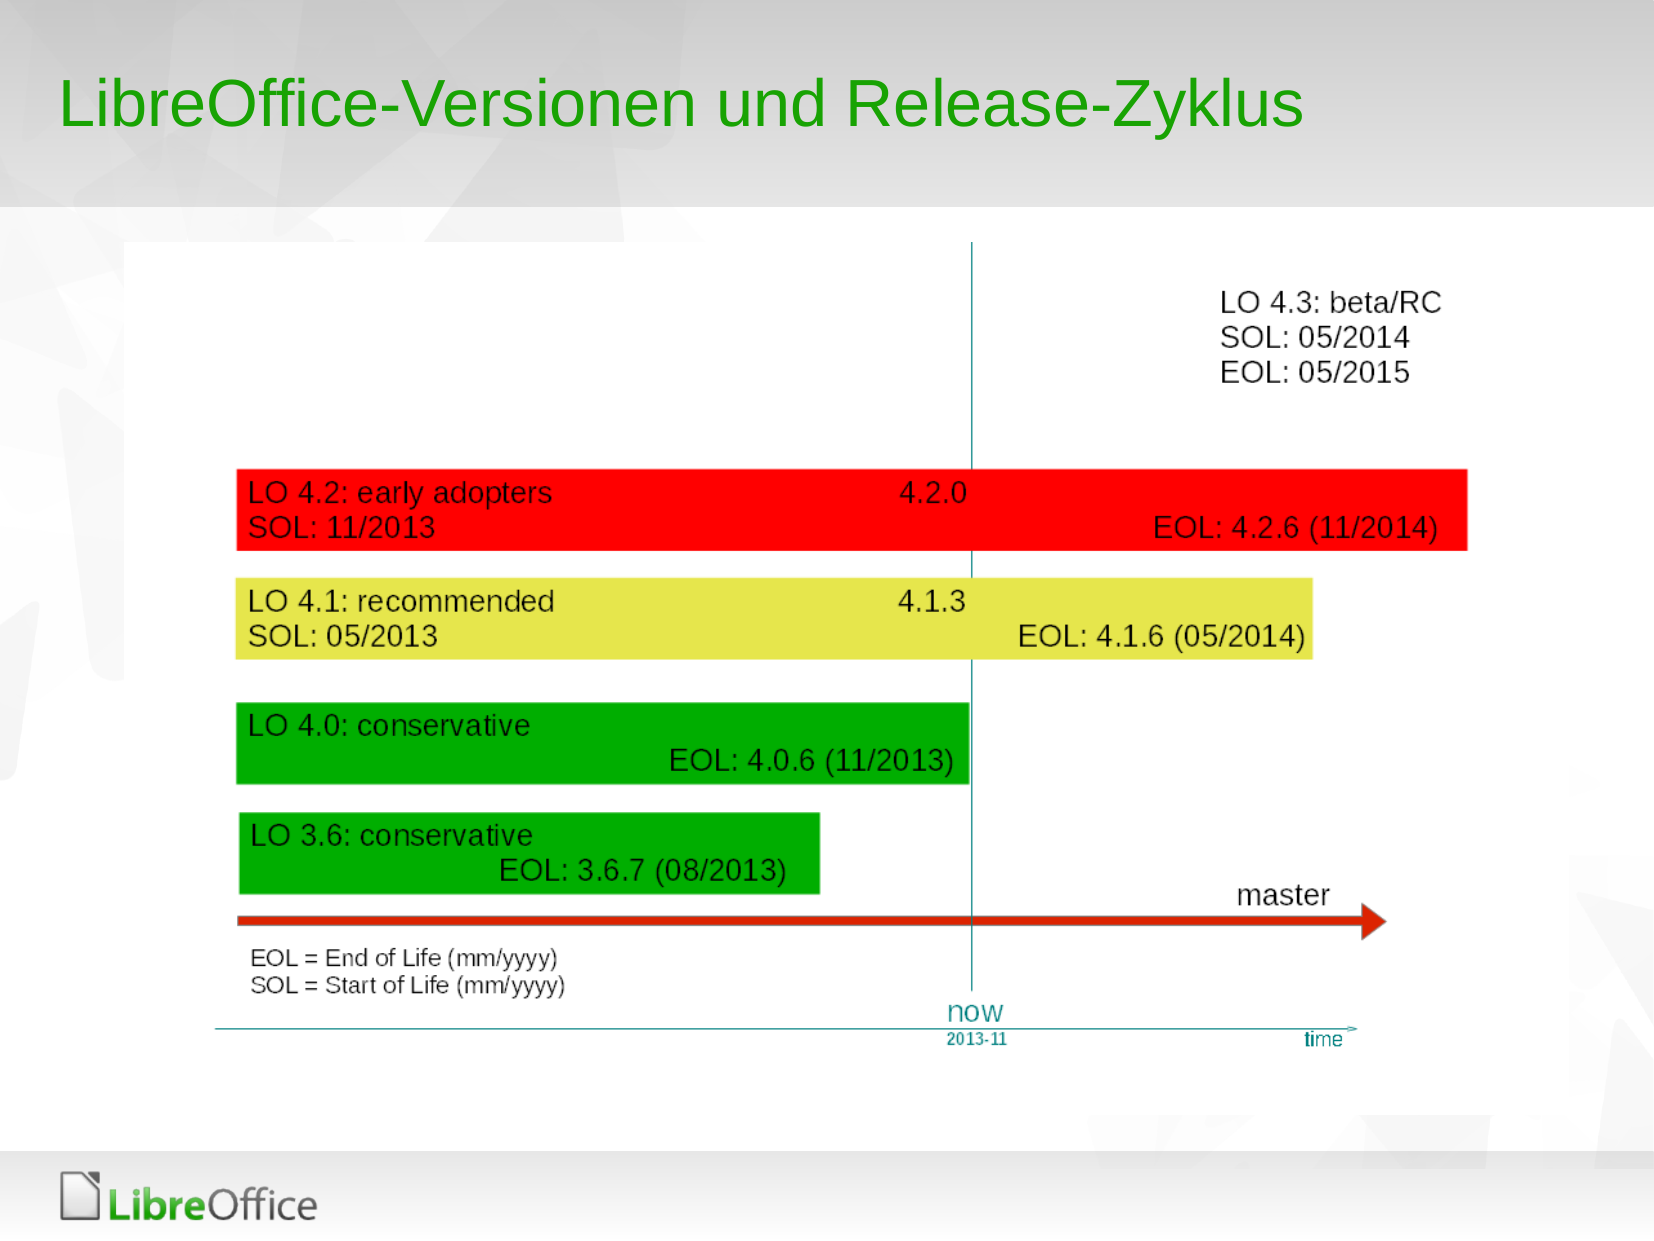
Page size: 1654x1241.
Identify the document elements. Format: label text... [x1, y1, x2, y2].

picture [41, 1152, 337, 1240]
picture [0, 0, 1654, 1169]
title LibreOffice-Versionen und Release-Zyklus [59, 29, 1595, 178]
